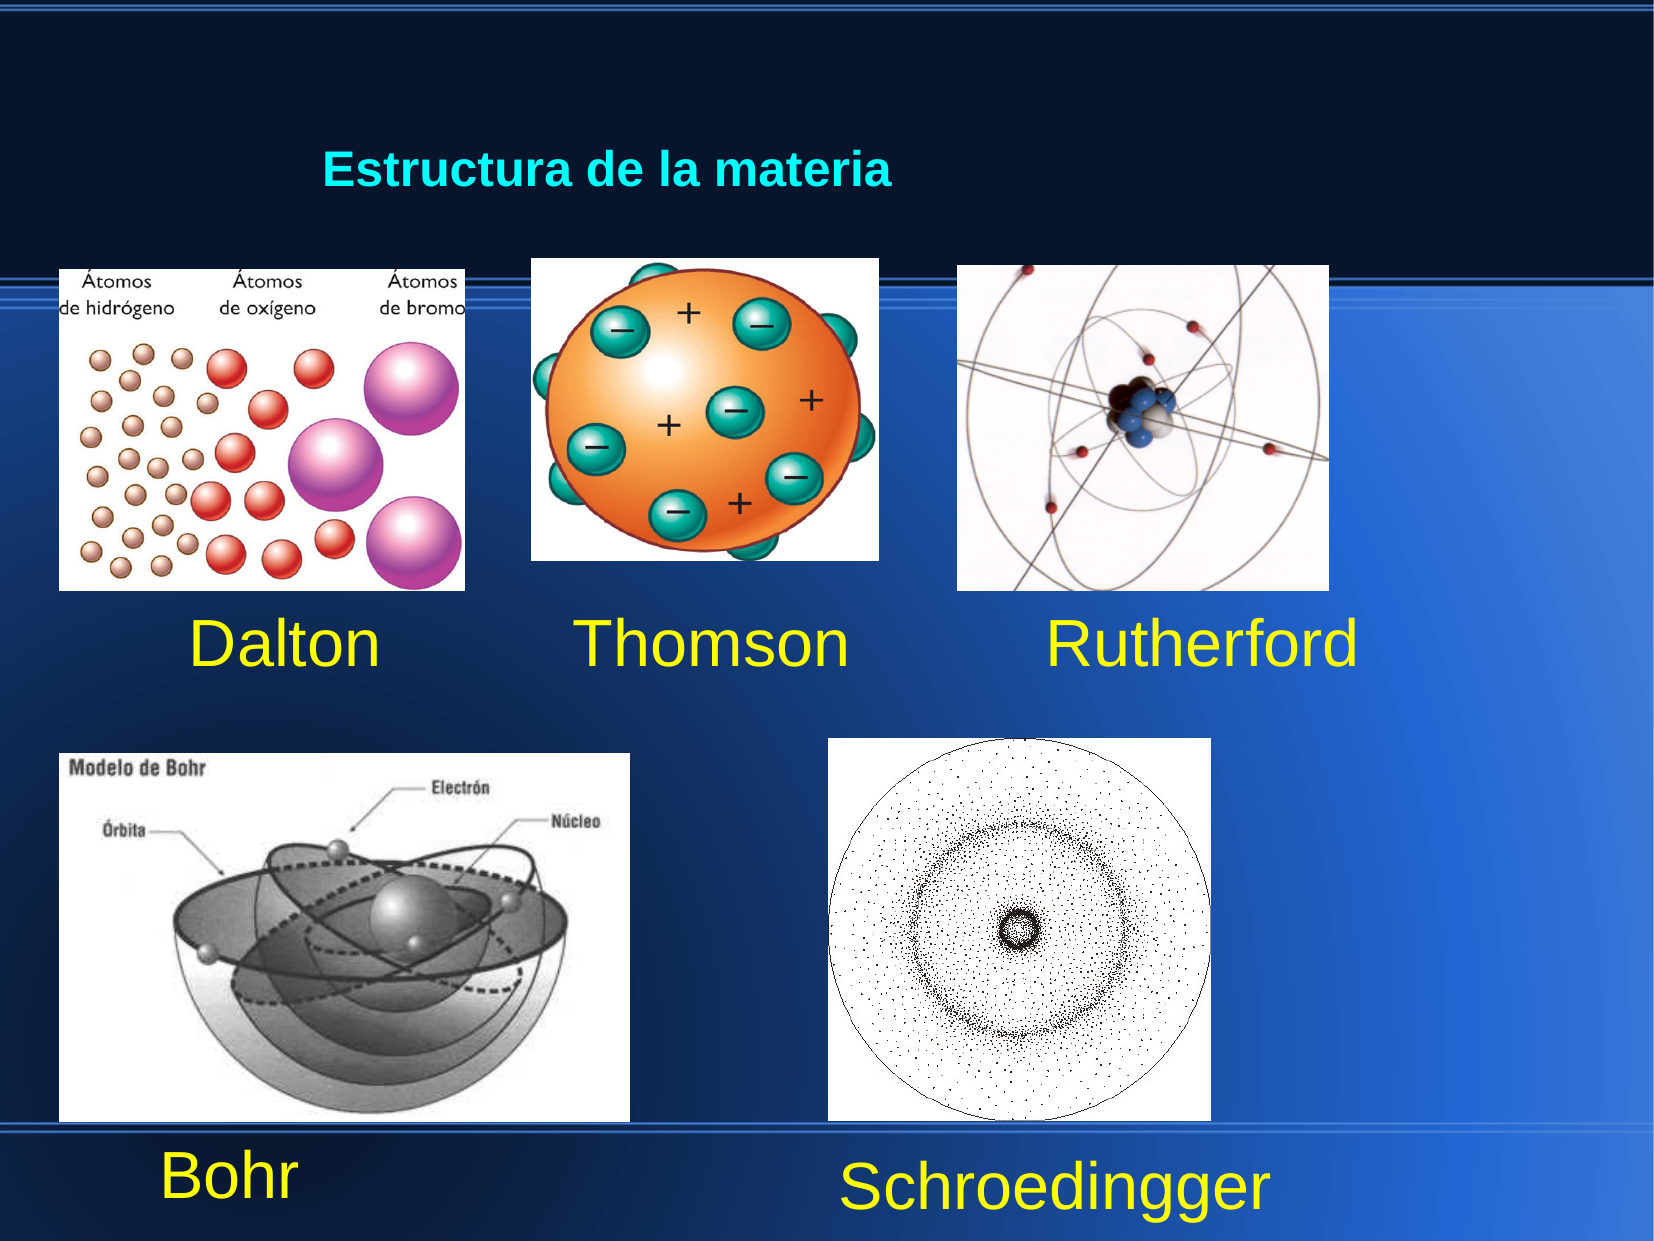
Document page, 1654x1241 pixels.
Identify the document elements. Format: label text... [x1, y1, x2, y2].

title Estructura de la materia [32, 118, 1182, 220]
list Bohr [88, 1123, 355, 1241]
list Thomson [501, 501, 916, 757]
picture [0, 0, 1654, 1241]
list Schroedingger [767, 1045, 1359, 1241]
list Dalton [118, 501, 384, 757]
list Rutherford [974, 501, 1418, 756]
